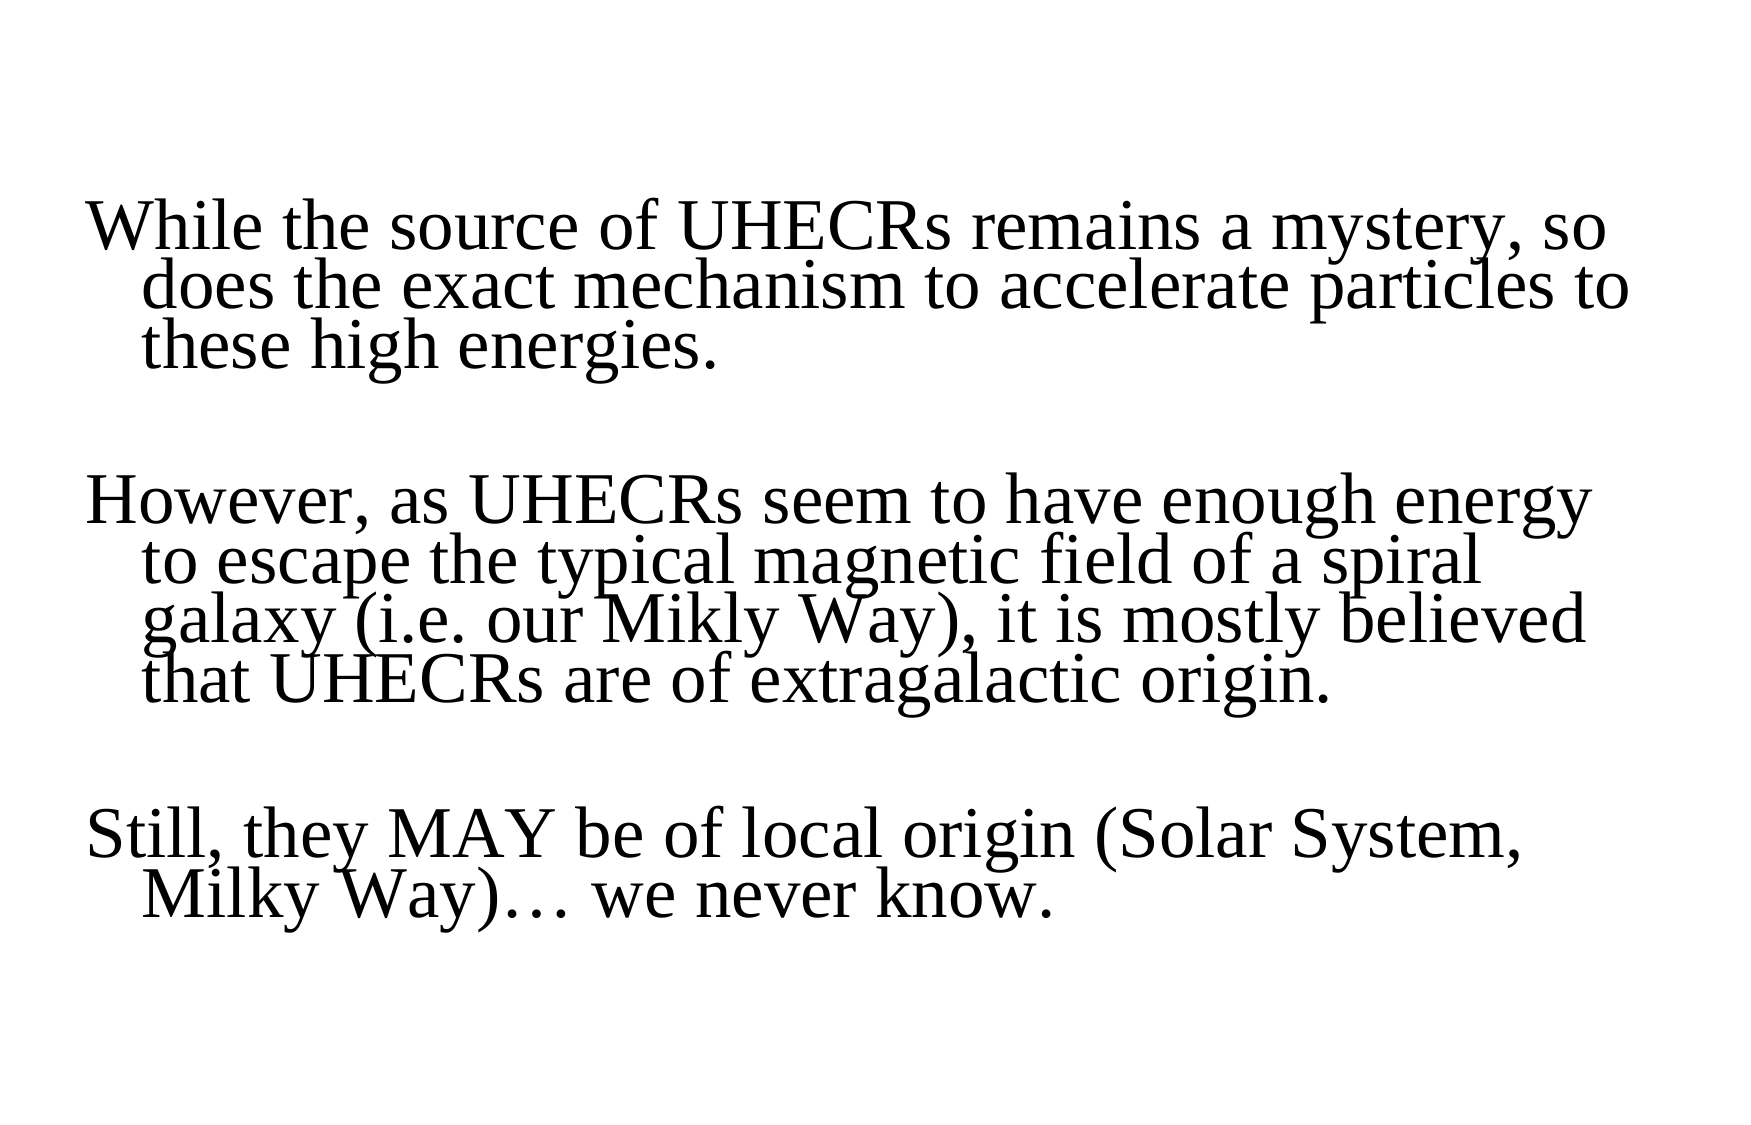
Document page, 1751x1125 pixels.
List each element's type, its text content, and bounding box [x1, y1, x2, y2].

list While the source of UHECRs remains a mystery, so does the exact mechanism to accelerate particles to these high energies. However, as UHECRs seem to have enough energy to escape the typical magnetic field of a spiral galaxy (i.e. our Mikly Way), it is mostly believed that UHECRs are of extragalactic origin. Still, they MAY be of local origin (Solar System, Milky Way)… we never know. [85, 135, 1666, 1051]
